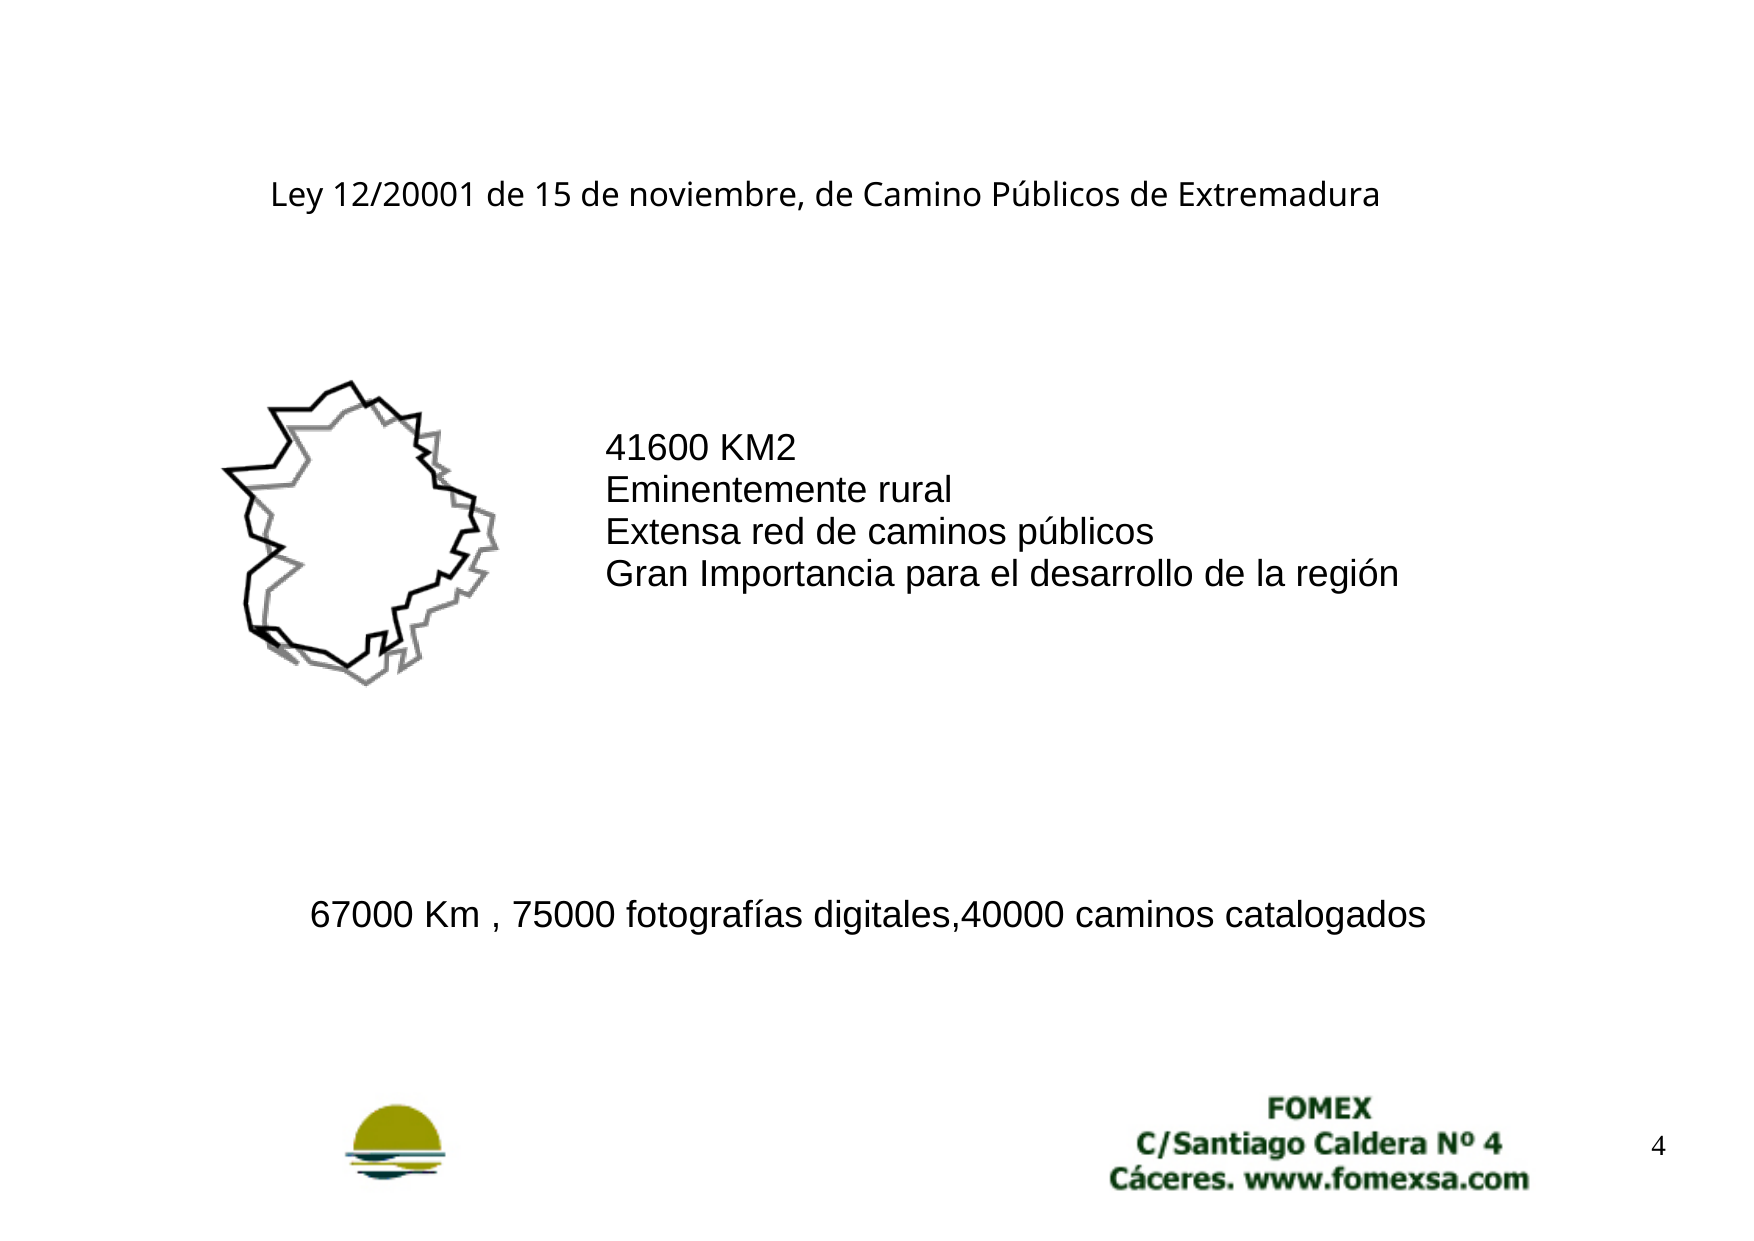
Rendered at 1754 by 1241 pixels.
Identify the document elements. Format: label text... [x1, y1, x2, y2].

text_box 67000 Km , 75000 fotografías digitales,40000 caminos catalogados [295, 885, 1442, 943]
picture [327, 1092, 1536, 1197]
picture [208, 366, 502, 567]
text_box [193, 567, 1575, 676]
text_box 41600 KM2 Eminentemente rural Extensa red de caminos públicos Gran Importancia para el desarrollo de la región [590, 419, 1428, 603]
text_box Ley 12/20001 de 15 de noviembre, de Camino Públicos de Extremadura [236, 163, 1506, 261]
picture [208, 676, 502, 680]
